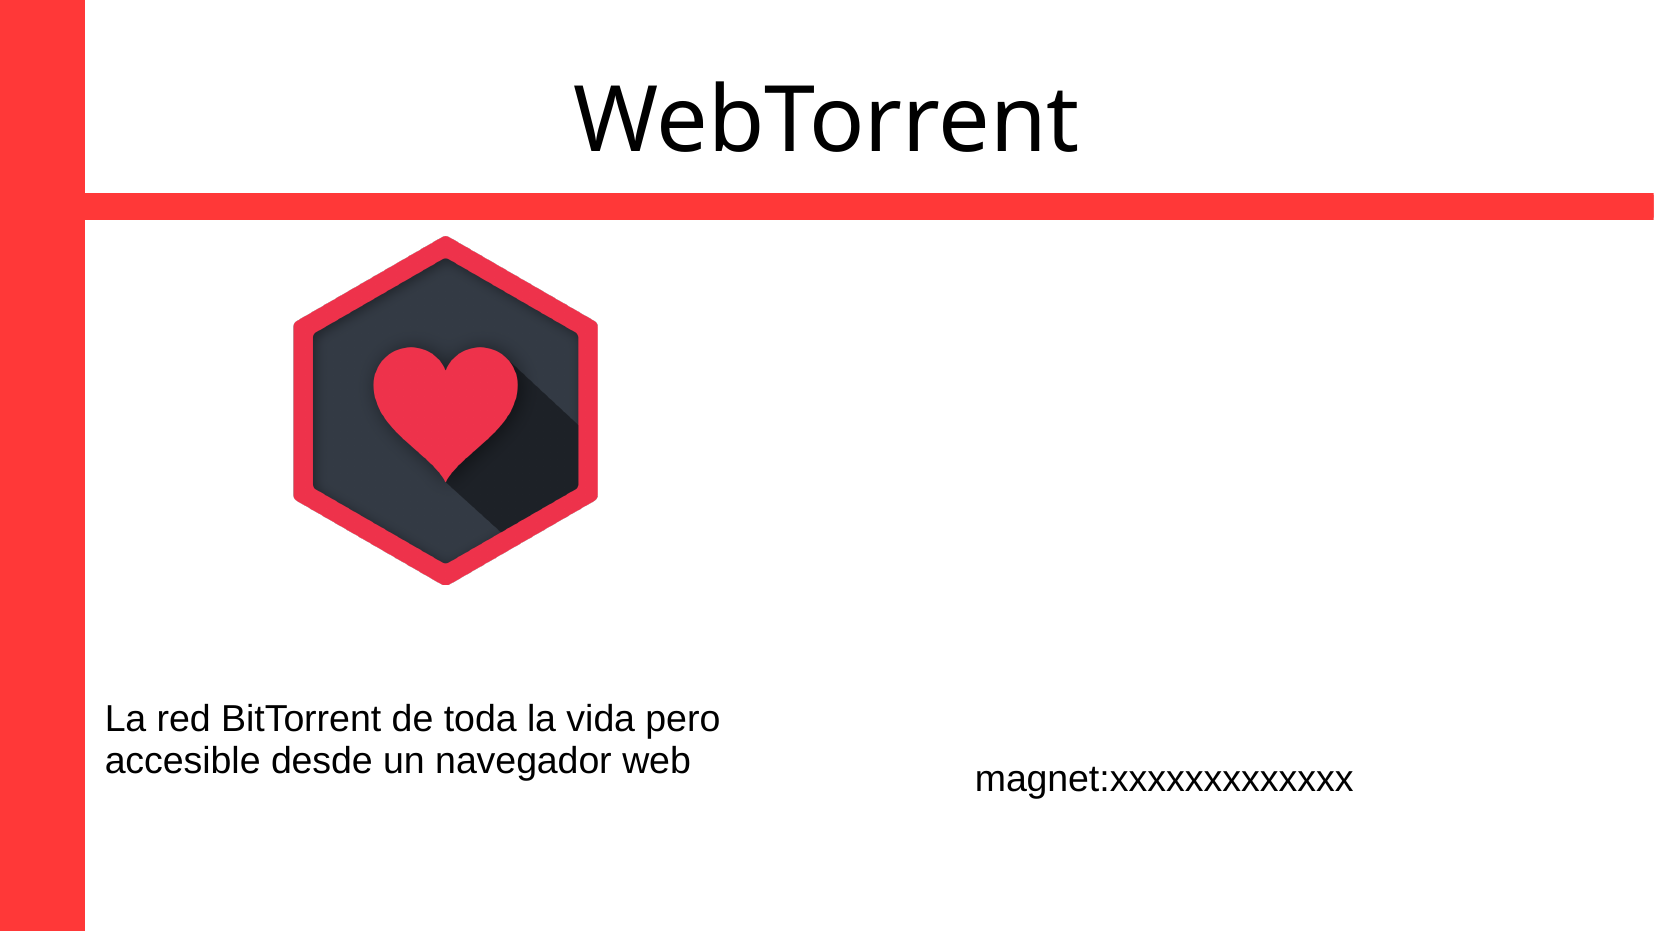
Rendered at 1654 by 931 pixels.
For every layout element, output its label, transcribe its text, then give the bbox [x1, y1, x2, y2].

picture [270, 235, 620, 586]
text_box magnet:xxxxxxxxxxxxx [960, 750, 1654, 807]
title WebTorrent [82, 37, 1571, 193]
text_box La red BitTorrent de toda la vida pero accesible desde un navegador web [90, 690, 811, 789]
